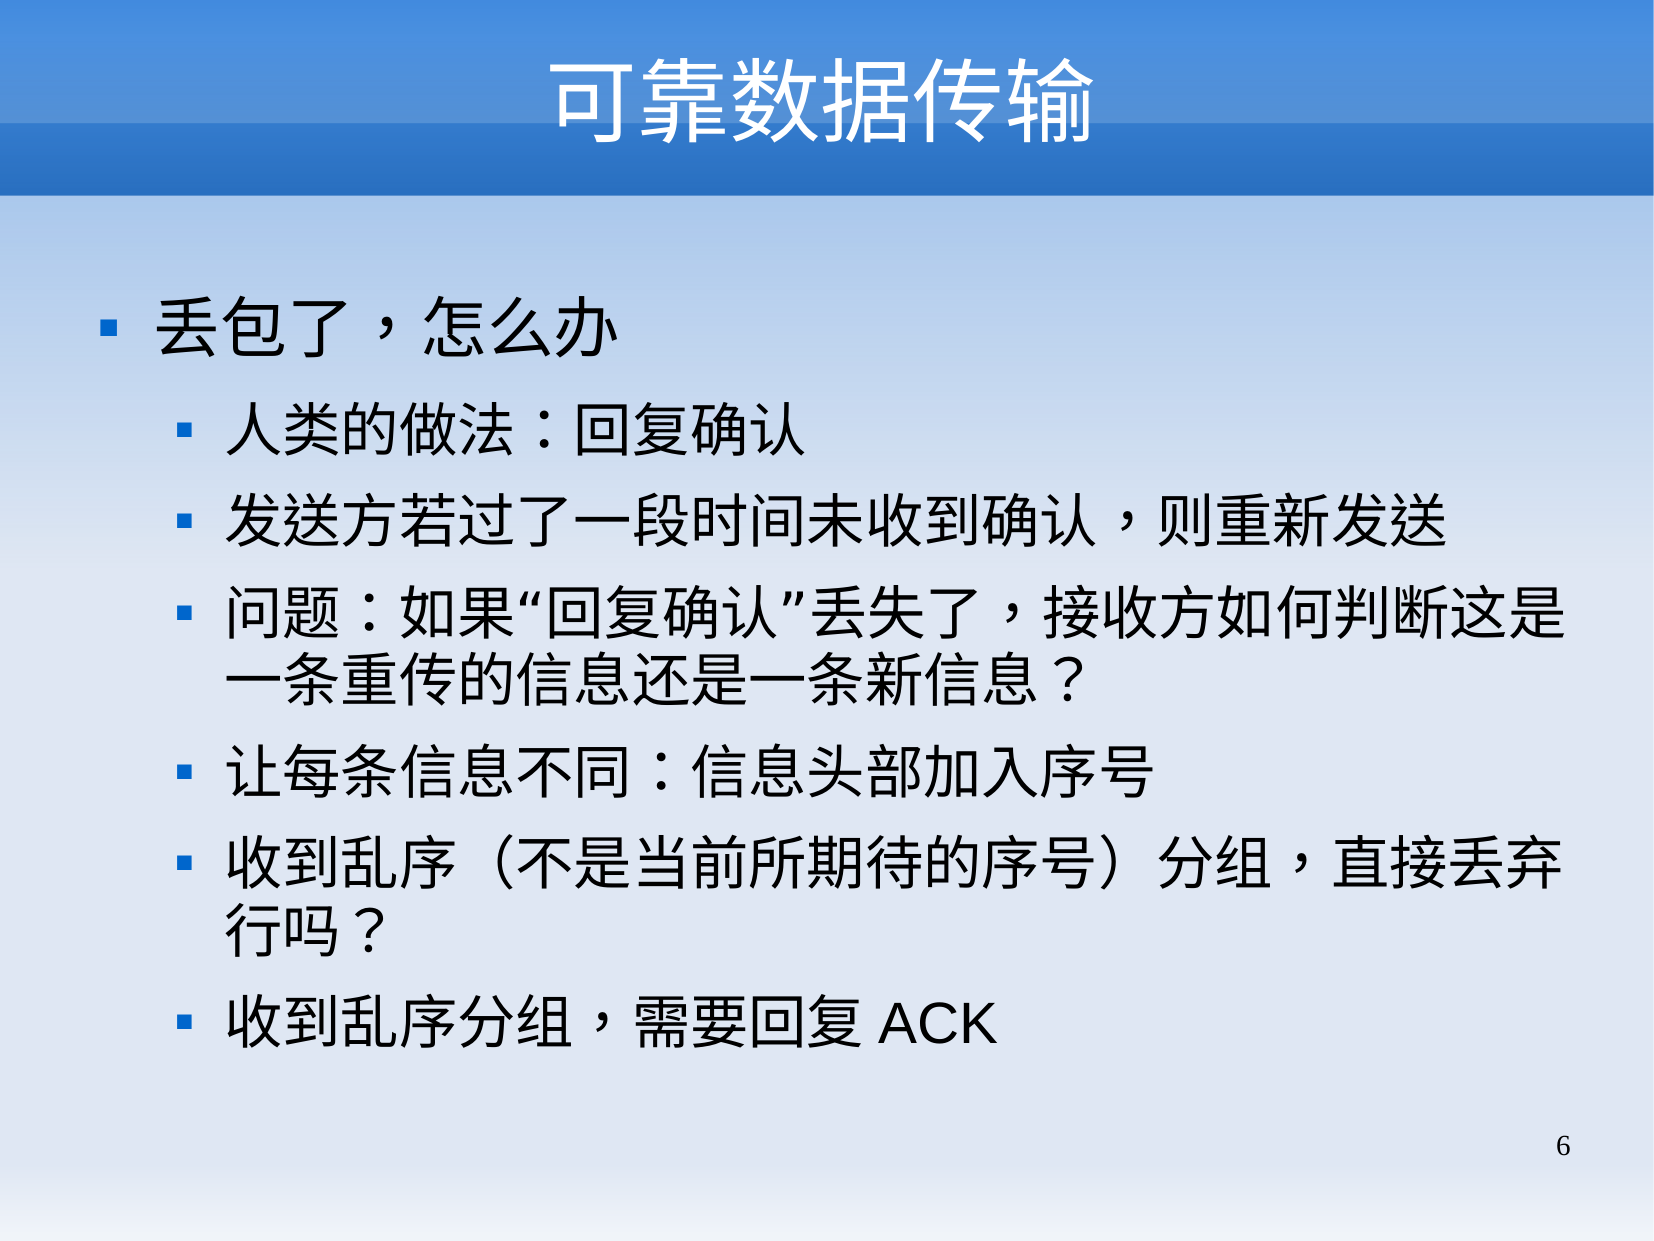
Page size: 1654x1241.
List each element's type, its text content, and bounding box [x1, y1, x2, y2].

picture [0, 0, 1654, 1241]
list 丢包了，怎么办 人类的做法：回复确认 发送方若过了一段时间未收到确认，则重新发送 问题：如果“回复确认”丢失了，接收方如何判断这是一条重传的信息还是一条新信息？ 让每条信息不同：信息头部加入序号 收到乱序（不是当前所期待的序号）分组，直接丢弃行吗？ 收到乱序分组，需要回复ACK [82, 290, 1571, 1109]
title 可靠数据传输 [76, 0, 1565, 208]
